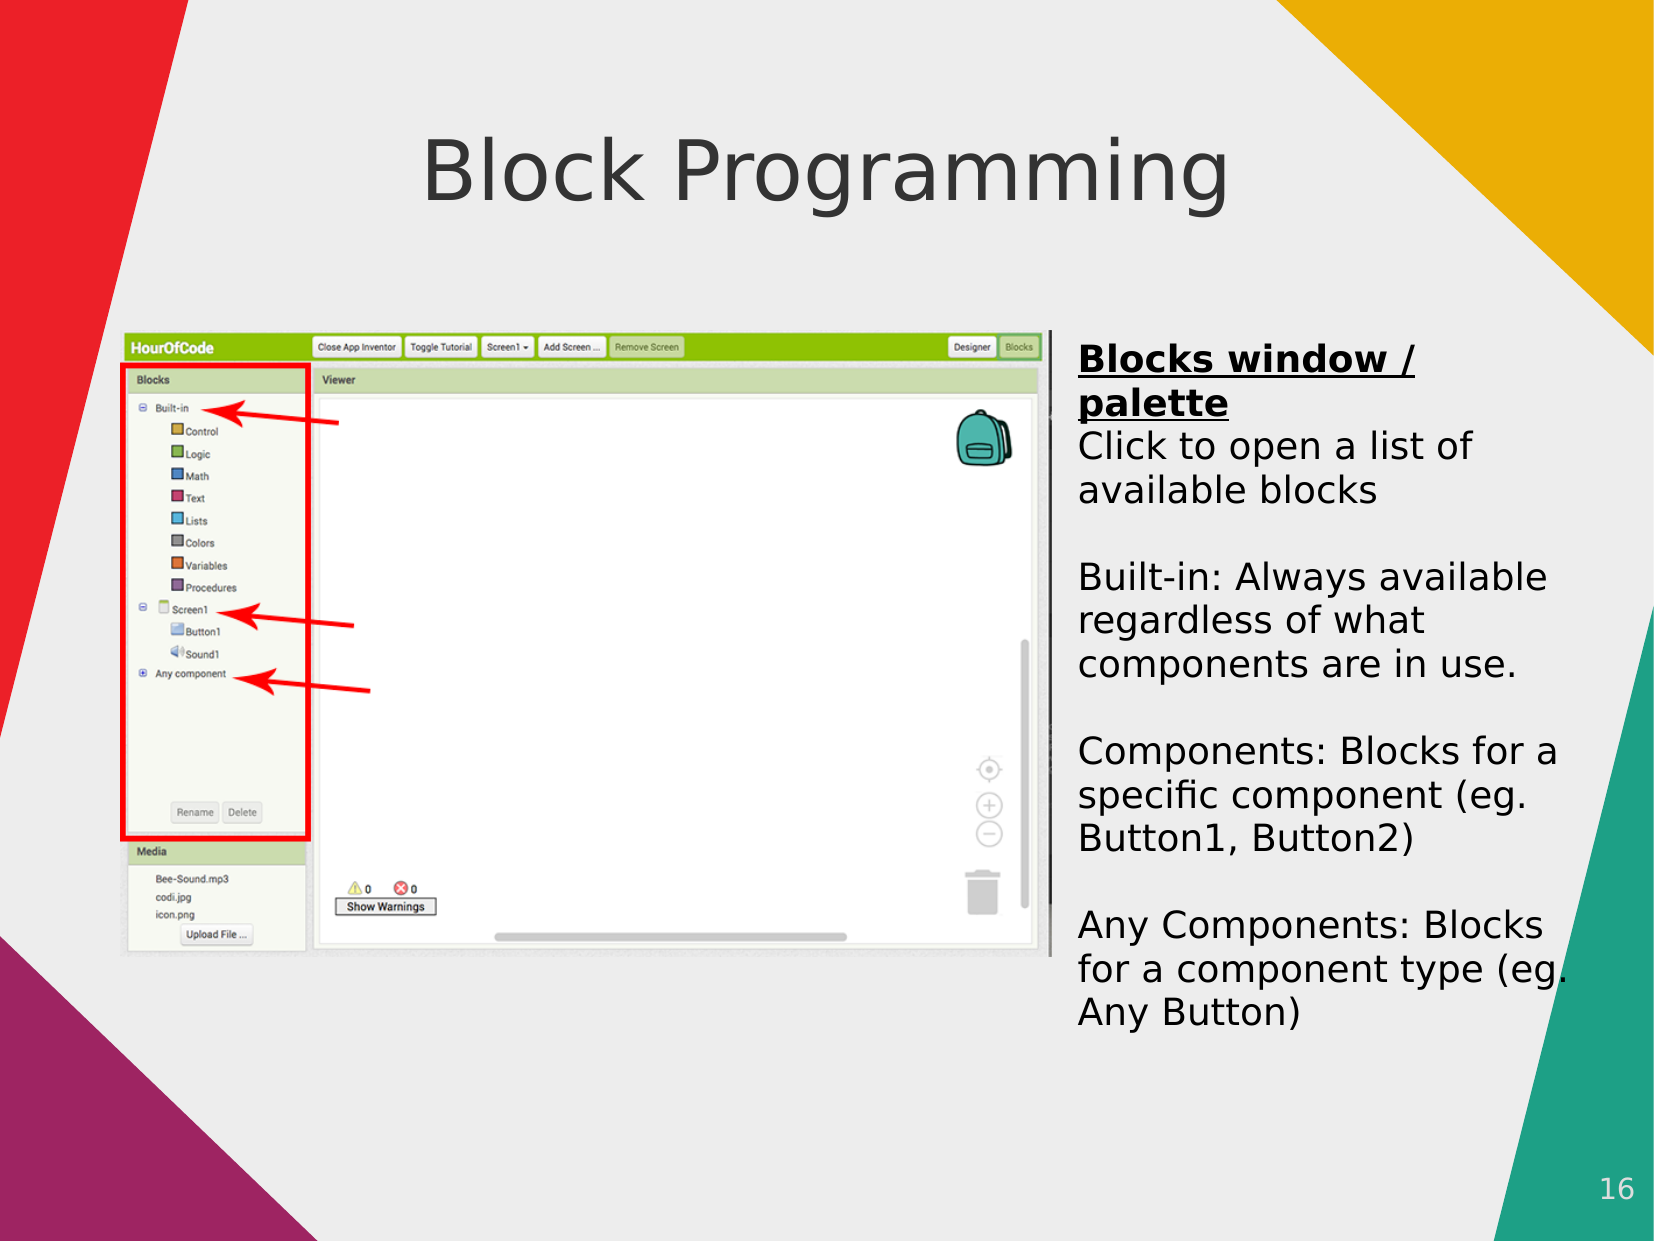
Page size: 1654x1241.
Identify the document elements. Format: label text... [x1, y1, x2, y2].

picture [120, 330, 1052, 957]
title Block Programming [114, 73, 1539, 271]
text_box Blocks window / palette Click to open a list of available blocks Built-in: Always available regardless of what components are in use. Components: Blocks for a specific component (eg. Button1, Button2) Any Components: Blocks for a component type (eg. Any Button) [1062, 330, 1595, 1042]
